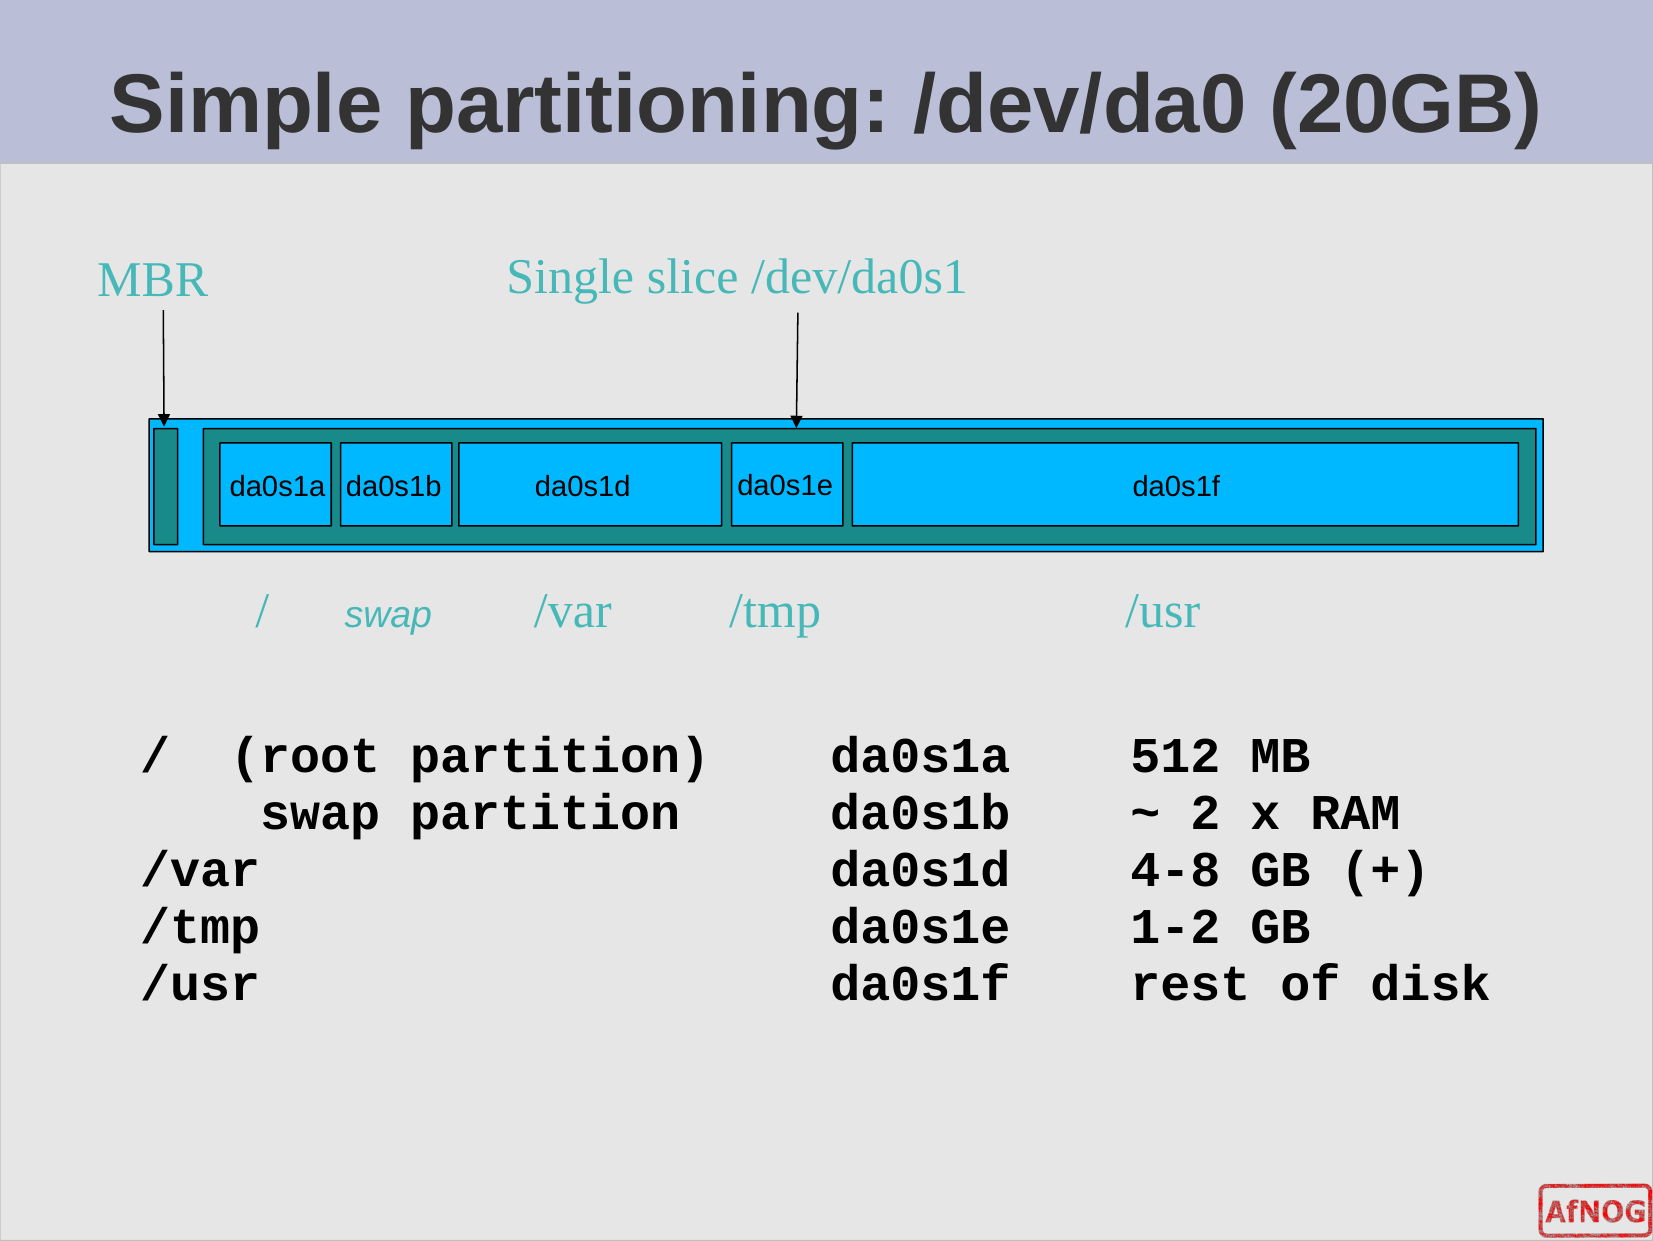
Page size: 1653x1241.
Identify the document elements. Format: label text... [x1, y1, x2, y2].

text_box /usr [1125, 579, 1225, 641]
text_box [149, 418, 1544, 552]
text_box /tmp [729, 579, 846, 641]
text_box MBR [97, 248, 223, 310]
text_box swap [344, 591, 440, 640]
text_box da0s1f [1132, 468, 1233, 505]
picture [1537, 1182, 1653, 1241]
text_box da0s1a [221, 468, 329, 505]
text_box da0s1b [345, 468, 454, 505]
text_box / [255, 579, 273, 641]
text_box /var [533, 579, 634, 641]
title Simple partitioning: /dev/da0 (20GB) [0, 0, 1653, 208]
text_box Single slice /dev/da0s1 [506, 245, 1089, 306]
text_box da0s1d [535, 468, 643, 505]
text_box / (root partition) da0s1a 512 MB swap partition da0s1b ~ 2 x RAM /var da0s1d 4-8 GB (+) /tmp da0s1e 1-2 GB /usr da0s1f rest of disk [140, 724, 1513, 1038]
text_box da0s1e [737, 467, 845, 504]
